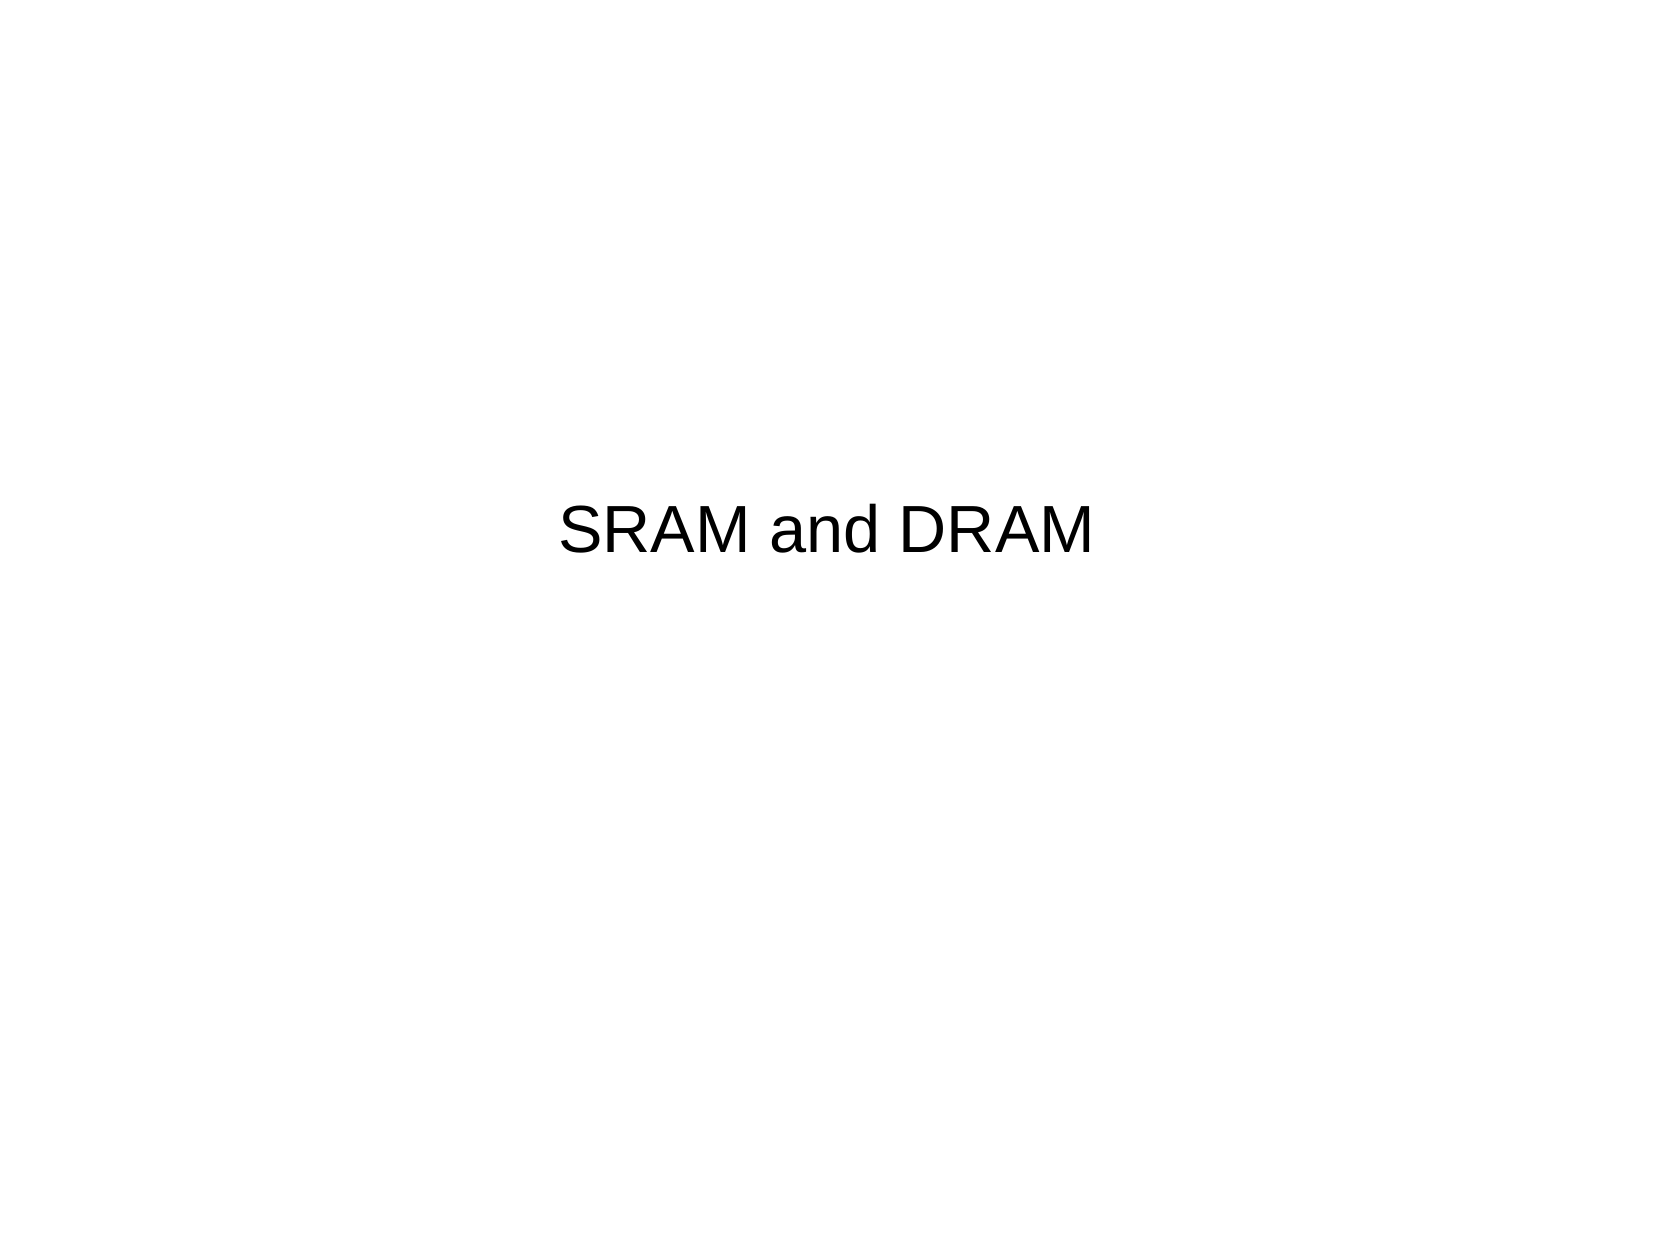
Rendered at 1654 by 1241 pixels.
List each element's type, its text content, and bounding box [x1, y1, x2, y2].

subtitle SRAM and DRAM [82, 49, 1571, 1010]
